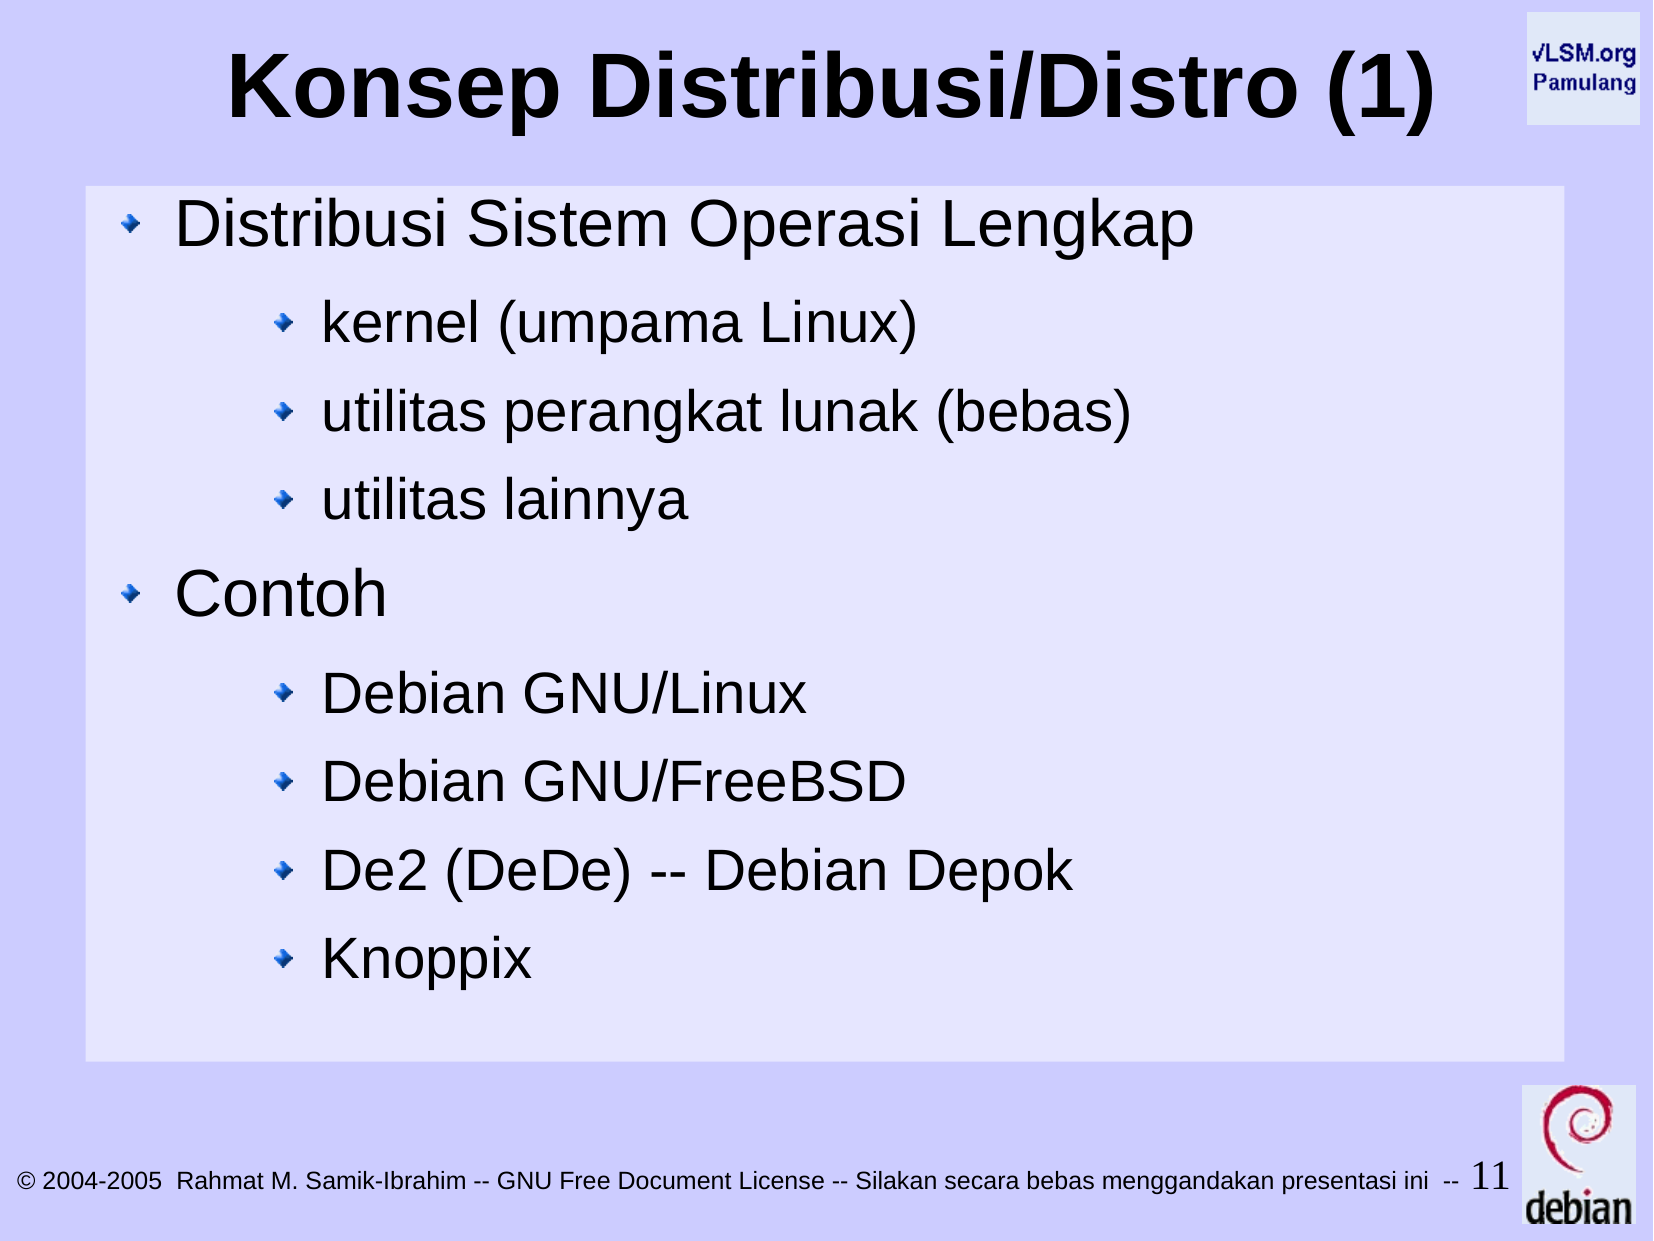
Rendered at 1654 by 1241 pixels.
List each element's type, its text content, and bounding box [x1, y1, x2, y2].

picture [1522, 1085, 1636, 1224]
list Distribusi Sistem Operasi Lengkap kernel (umpama Linux) utilitas perangkat lunak (bebas) utilitas lainnya Contoh Debian GNU/Linux Debian GNU/FreeBSD De2 (DeDe) -- Debian Depok Knoppix [85, 185, 1565, 1062]
title Konsep Distribusi/Distro (1) [40, 31, 1625, 142]
picture [1527, 12, 1640, 125]
